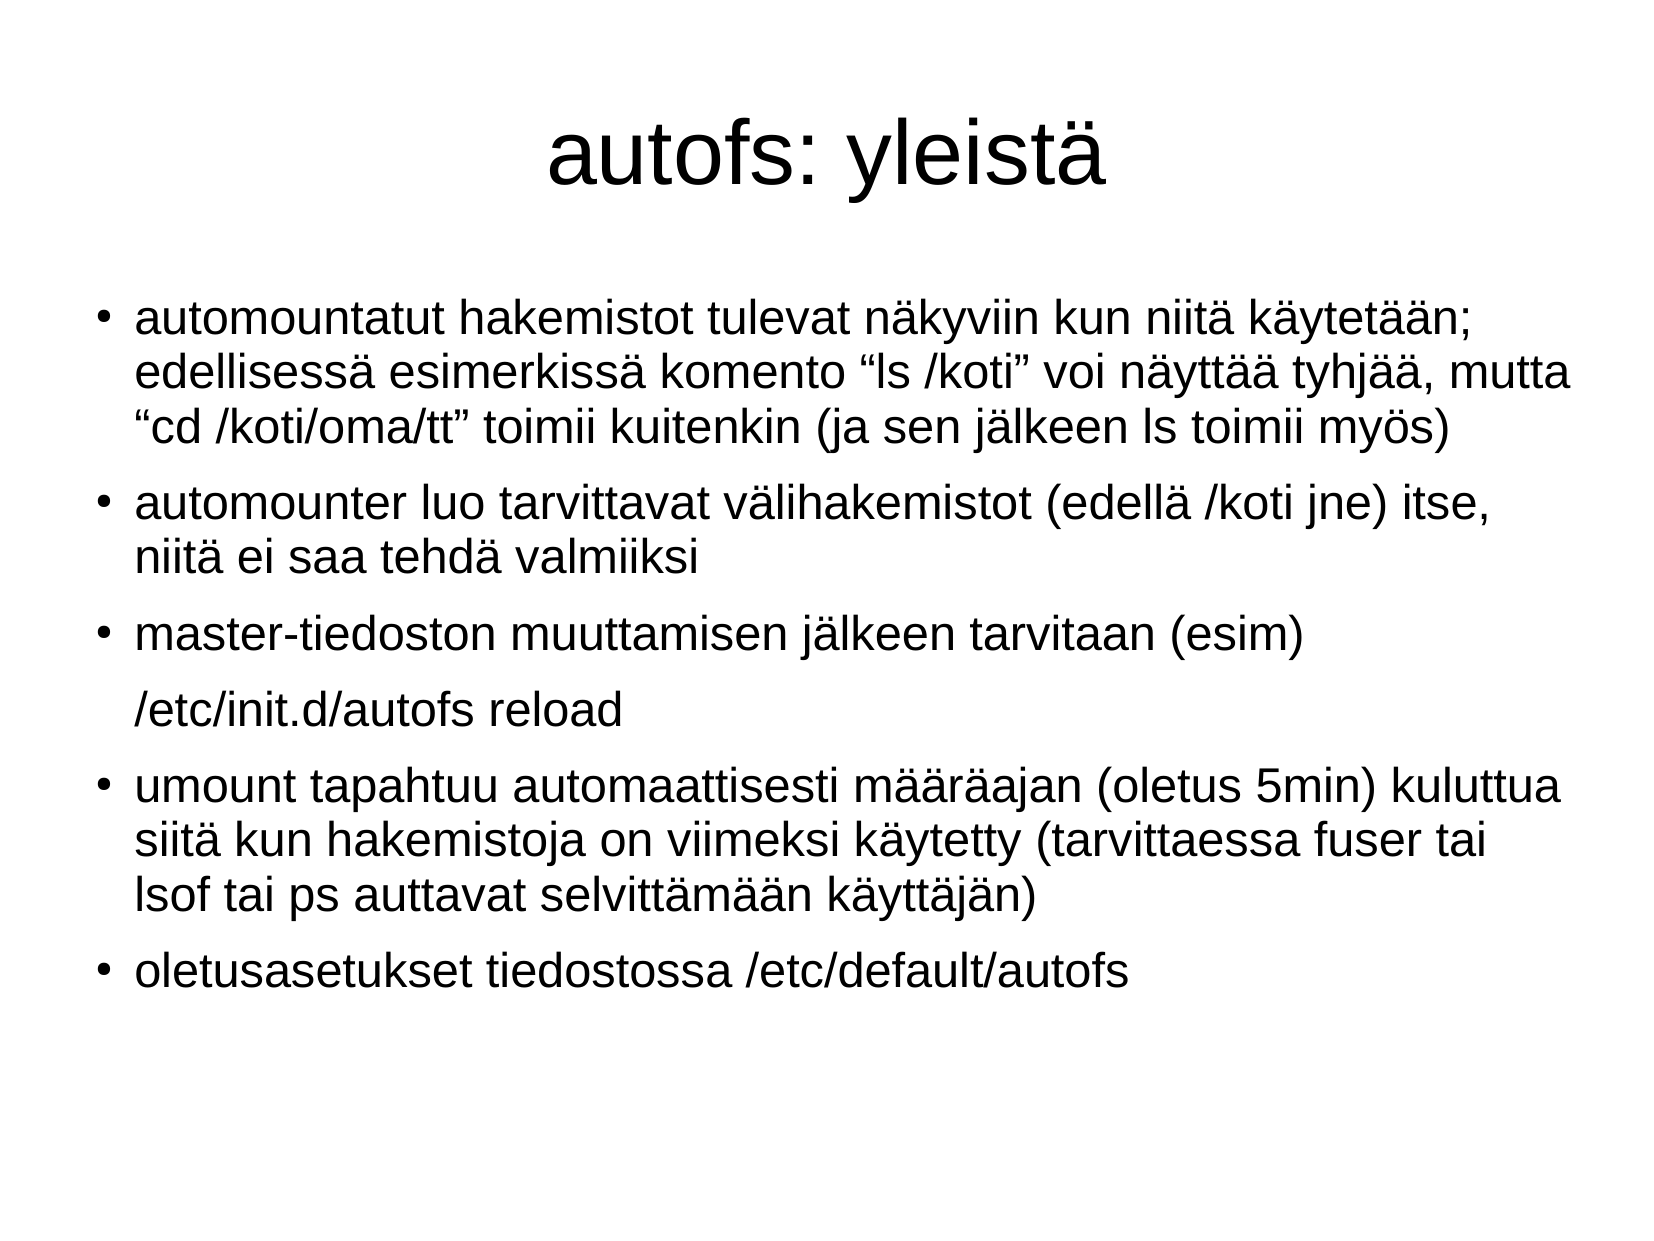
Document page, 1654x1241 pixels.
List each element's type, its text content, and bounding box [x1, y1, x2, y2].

title autofs: yleistä [82, 49, 1571, 257]
list automountatut hakemistot tulevat näkyviin kun niitä käytetään; edellisessä esimerkissä komento “ls /koti” voi näyttää tyhjää, mutta “cd /koti/oma/tt” toimii kuitenkin (ja sen jälkeen ls toimii myös) automounter luo tarvittavat välihakemistot (edellä /koti jne) itse, niitä ei saa tehdä valmiiksi master-tiedoston muuttamisen jälkeen tarvitaan (esim) /etc/init.d/autofs reload umount tapahtuu automaattisesti määräajan (oletus 5min) kuluttua siitä kun hakemistoja on viimeksi käytetty (tarvittaessa fuser tai lsof tai ps auttavat selvittämään käyttäjän) oletusasetukset tiedostossa /etc/default/autofs [82, 290, 1571, 1010]
